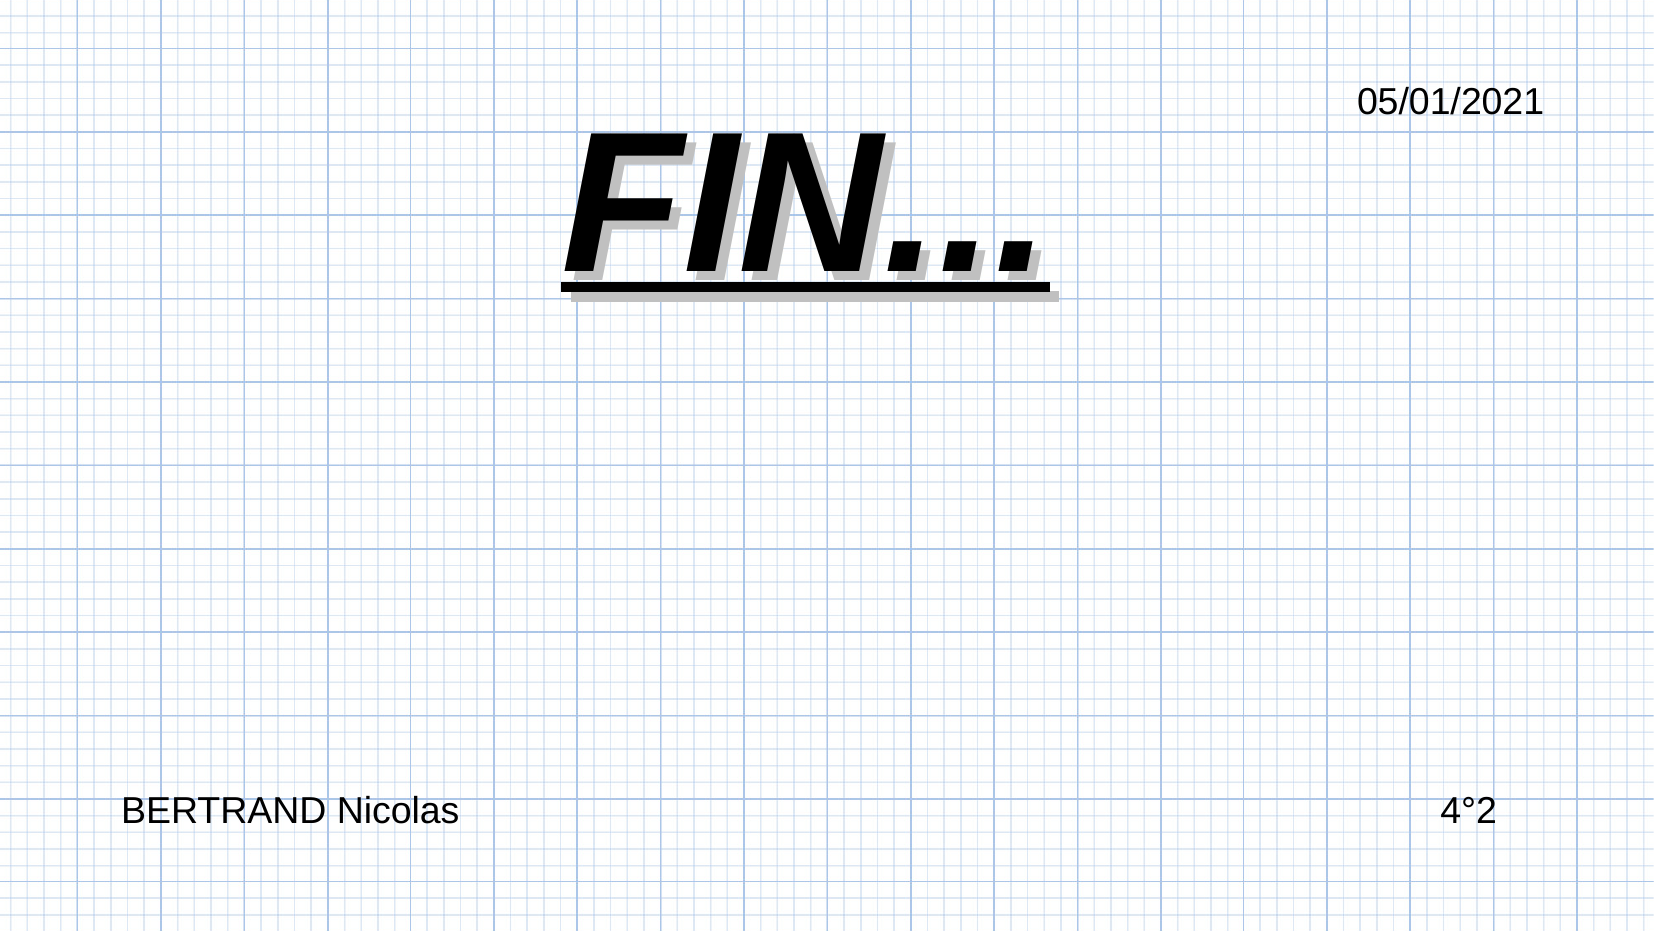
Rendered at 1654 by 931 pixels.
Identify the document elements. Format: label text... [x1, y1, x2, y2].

text_box 4°2 [1425, 781, 1512, 839]
text_box FIN... [546, 82, 1066, 322]
text_box BERTRAND Nicolas [106, 781, 475, 839]
picture [0, 0, 1654, 931]
text_box 05/01/2021 [1342, 73, 1560, 130]
